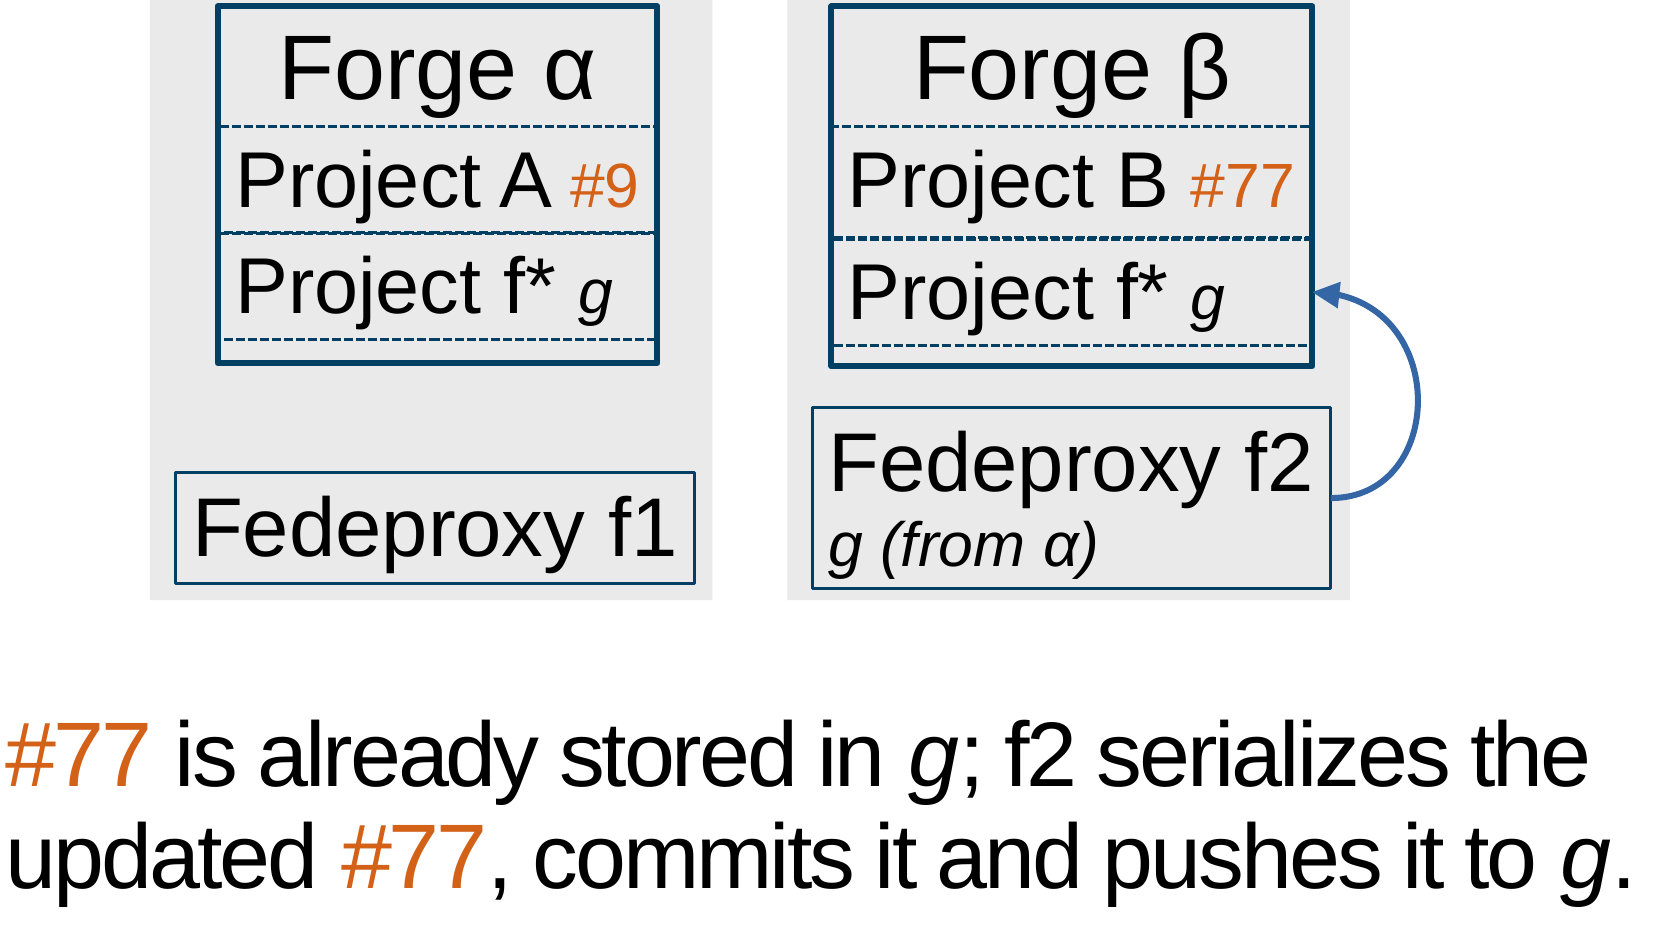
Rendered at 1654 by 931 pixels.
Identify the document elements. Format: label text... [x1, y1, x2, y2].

text_box [787, 0, 1350, 601]
text_box Project B #77 [831, 126, 1312, 238]
text_box Project A #9 [219, 126, 657, 233]
text_box Project f* g [219, 233, 656, 340]
text_box Project f* g [831, 238, 1313, 346]
text_box Forge β [831, 6, 1313, 126]
text_box Forge β [831, 346, 1313, 367]
text_box Forge α [217, 6, 658, 364]
text_box [149, 0, 713, 601]
text_box Fedeproxy f2 g (from α) [812, 407, 1331, 589]
title #77 is already stored in g; f2 serializes the updated #77, commits it and pushes it to g. [5, 651, 1654, 931]
text_box Fedeproxy f1 [175, 472, 695, 584]
